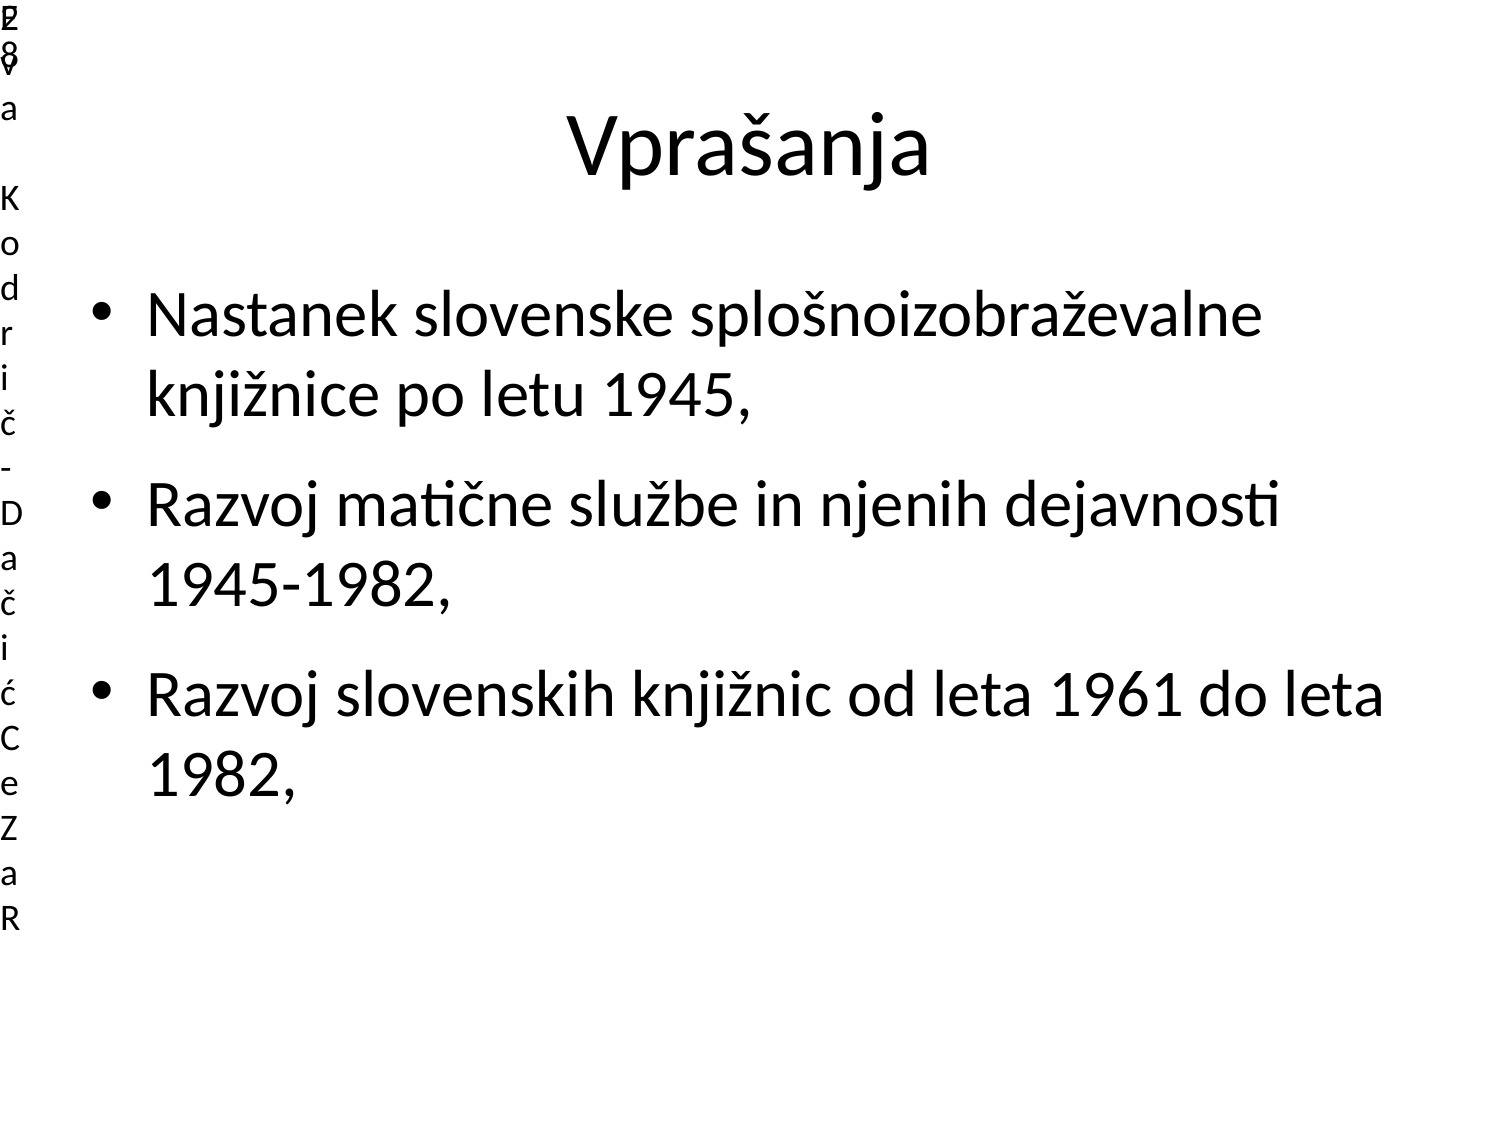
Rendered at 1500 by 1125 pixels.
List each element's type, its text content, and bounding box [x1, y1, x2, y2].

list Nastanek slovenske splošnoizobraževalne knjižnice po letu 1945, Razvoj matične službe in njenih dejavnosti 1945-1982, Razvoj slovenskih knjižnic od leta 1961 do leta 1982, [75, 262, 1425, 1005]
title Vprašanja [75, 45, 1425, 233]
